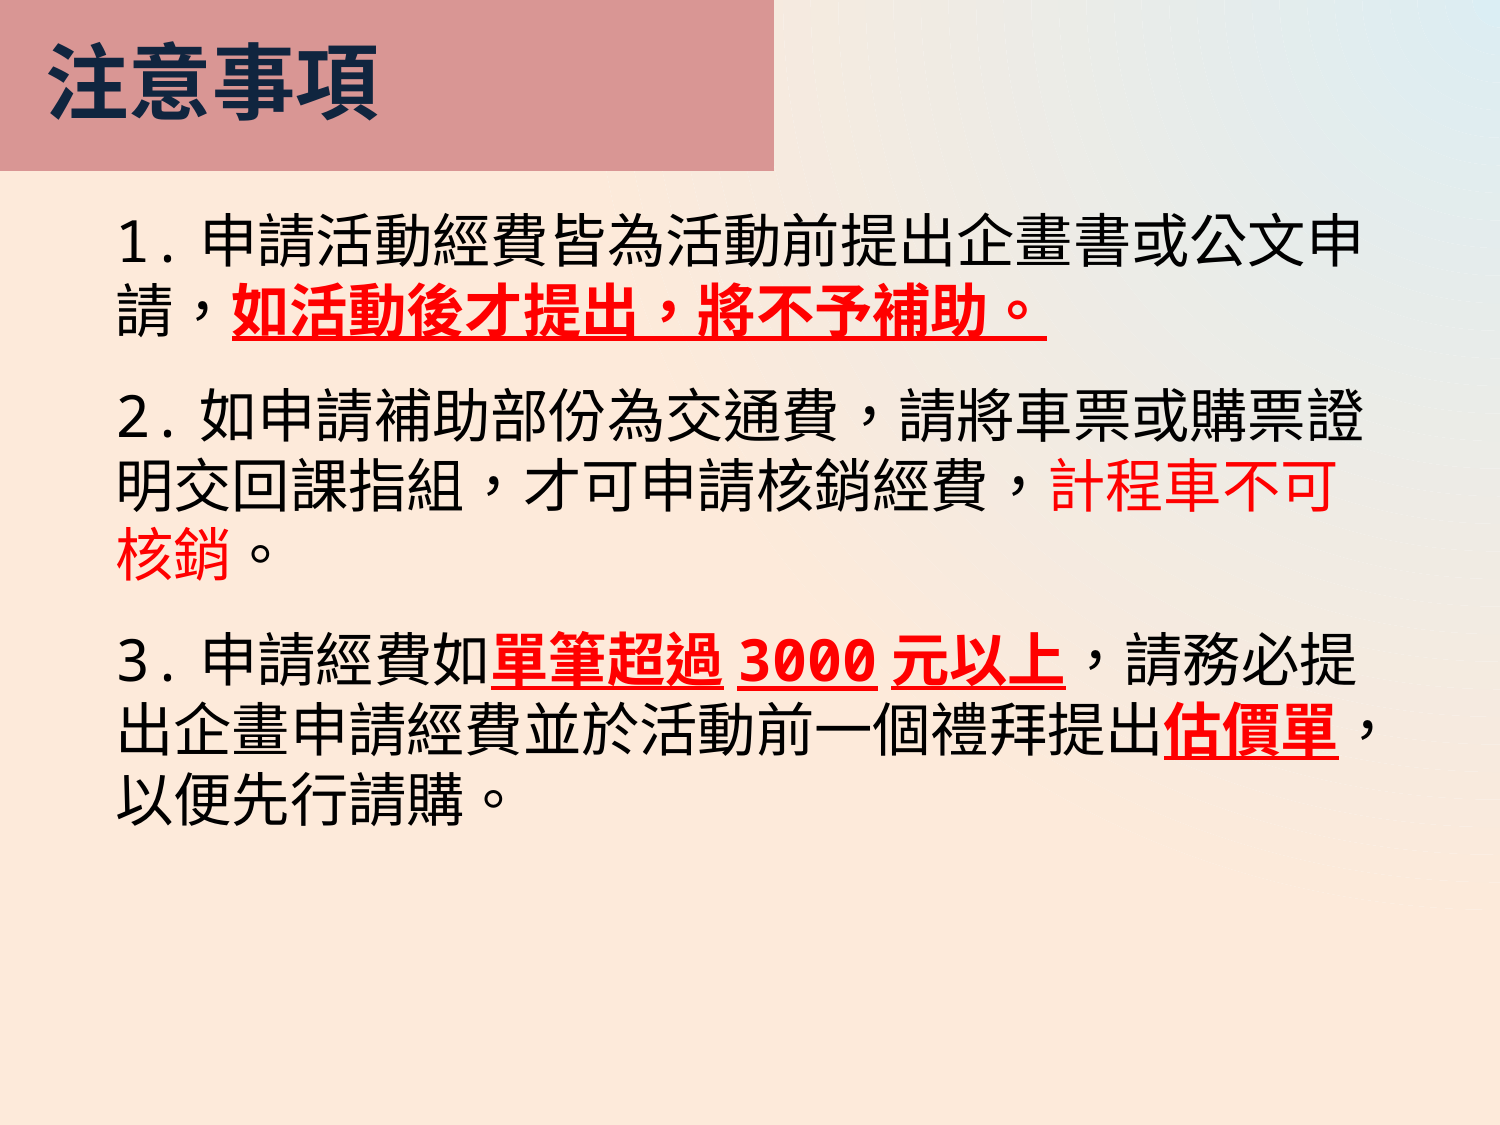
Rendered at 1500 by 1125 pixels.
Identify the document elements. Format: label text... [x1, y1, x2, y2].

text_box 1.申請活動經費皆為活動前提出企畫書或公文申請，如活動後才提出，將不予補助。 2.如申請補助部份為交通費，請將車票或購票證明交回課指組，才可申請核銷經費，計程車不可核銷。 3.申請經費如單筆超過3000元以上，請務必提出企畫申請經費並於活動前一個禮拜提出估價單，以便先行請購。 [100, 196, 1412, 841]
text_box 注意事項 [31, 22, 394, 137]
text_box [0, 0, 774, 171]
